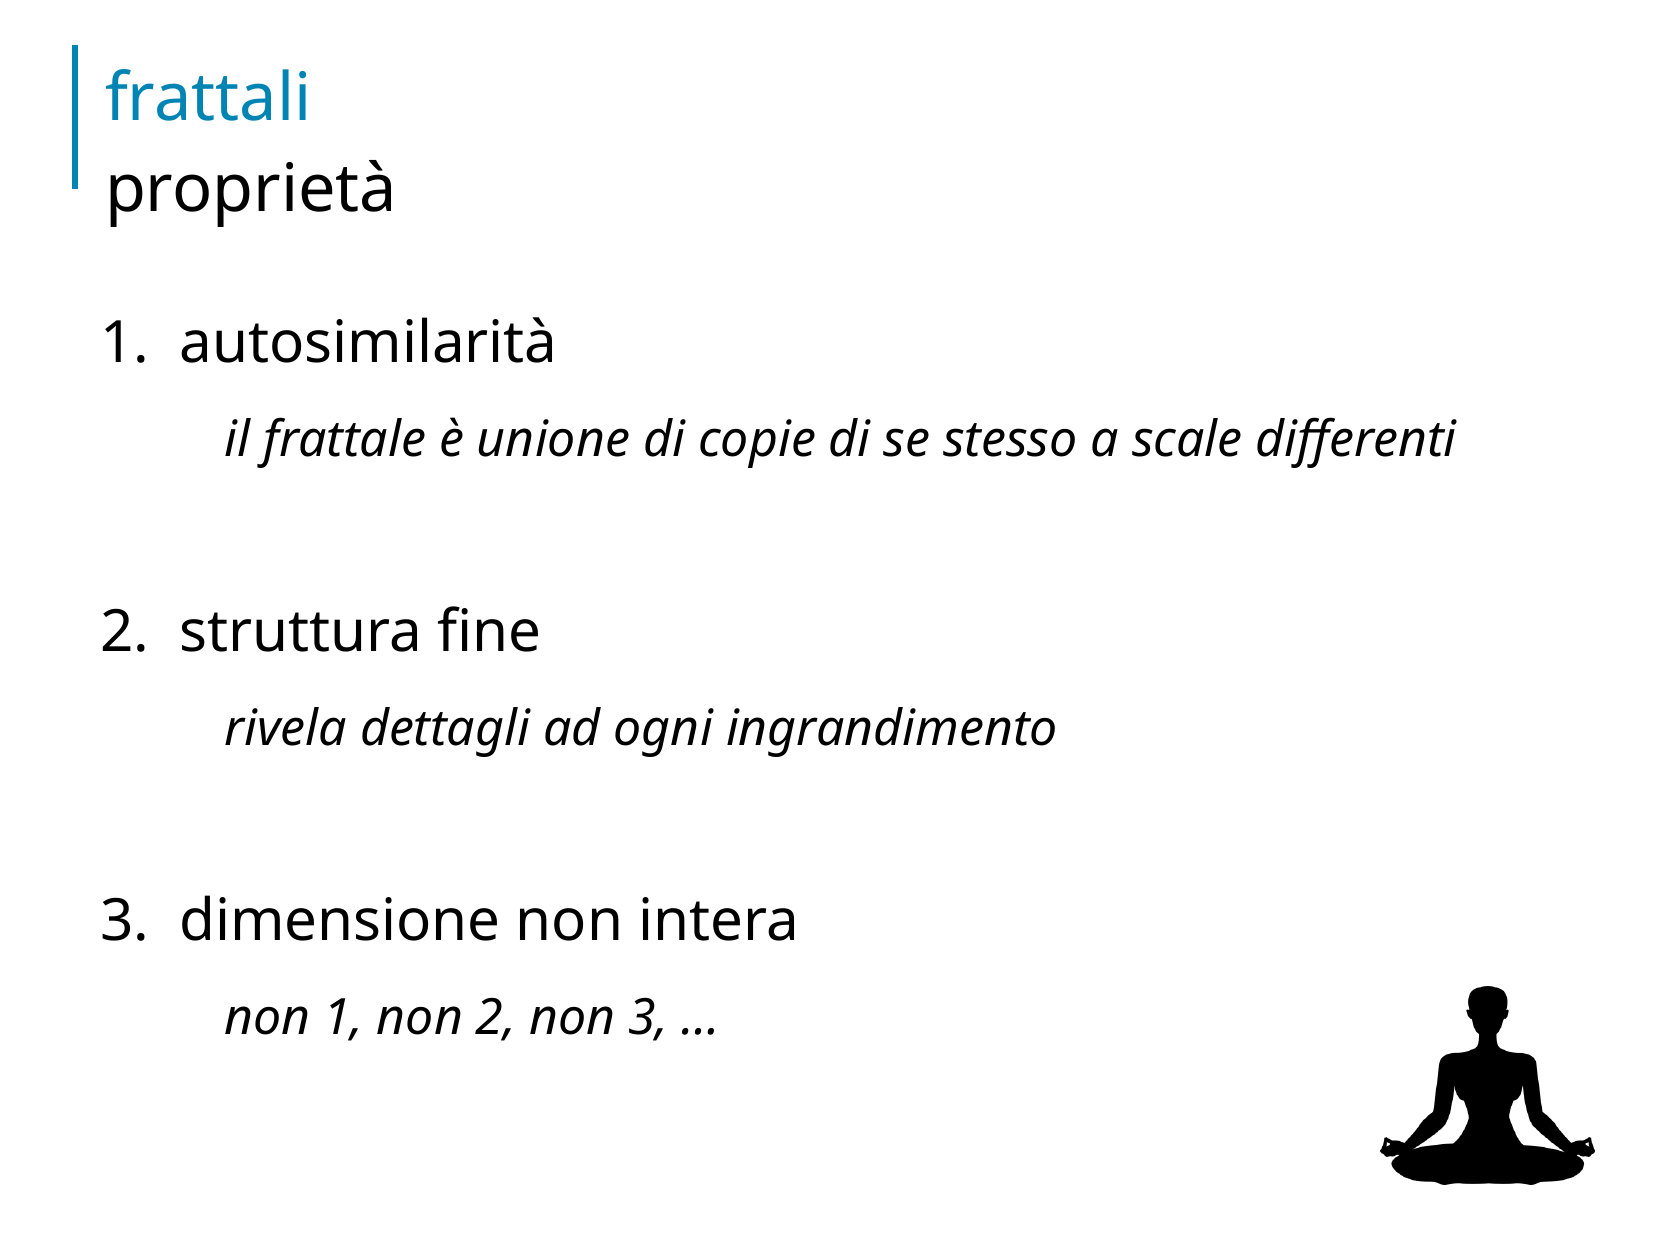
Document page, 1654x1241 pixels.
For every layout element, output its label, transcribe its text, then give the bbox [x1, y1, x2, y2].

picture [1380, 986, 1595, 1186]
list autosimilarità il frattale è unione di copie di se stesso a scale differenti struttura fine rivela dettagli ad ogni ingrandimento dimensione non intera non 1, non 2, non 3, … [82, 300, 1571, 1126]
title frattali proprietà [105, 49, 1571, 200]
